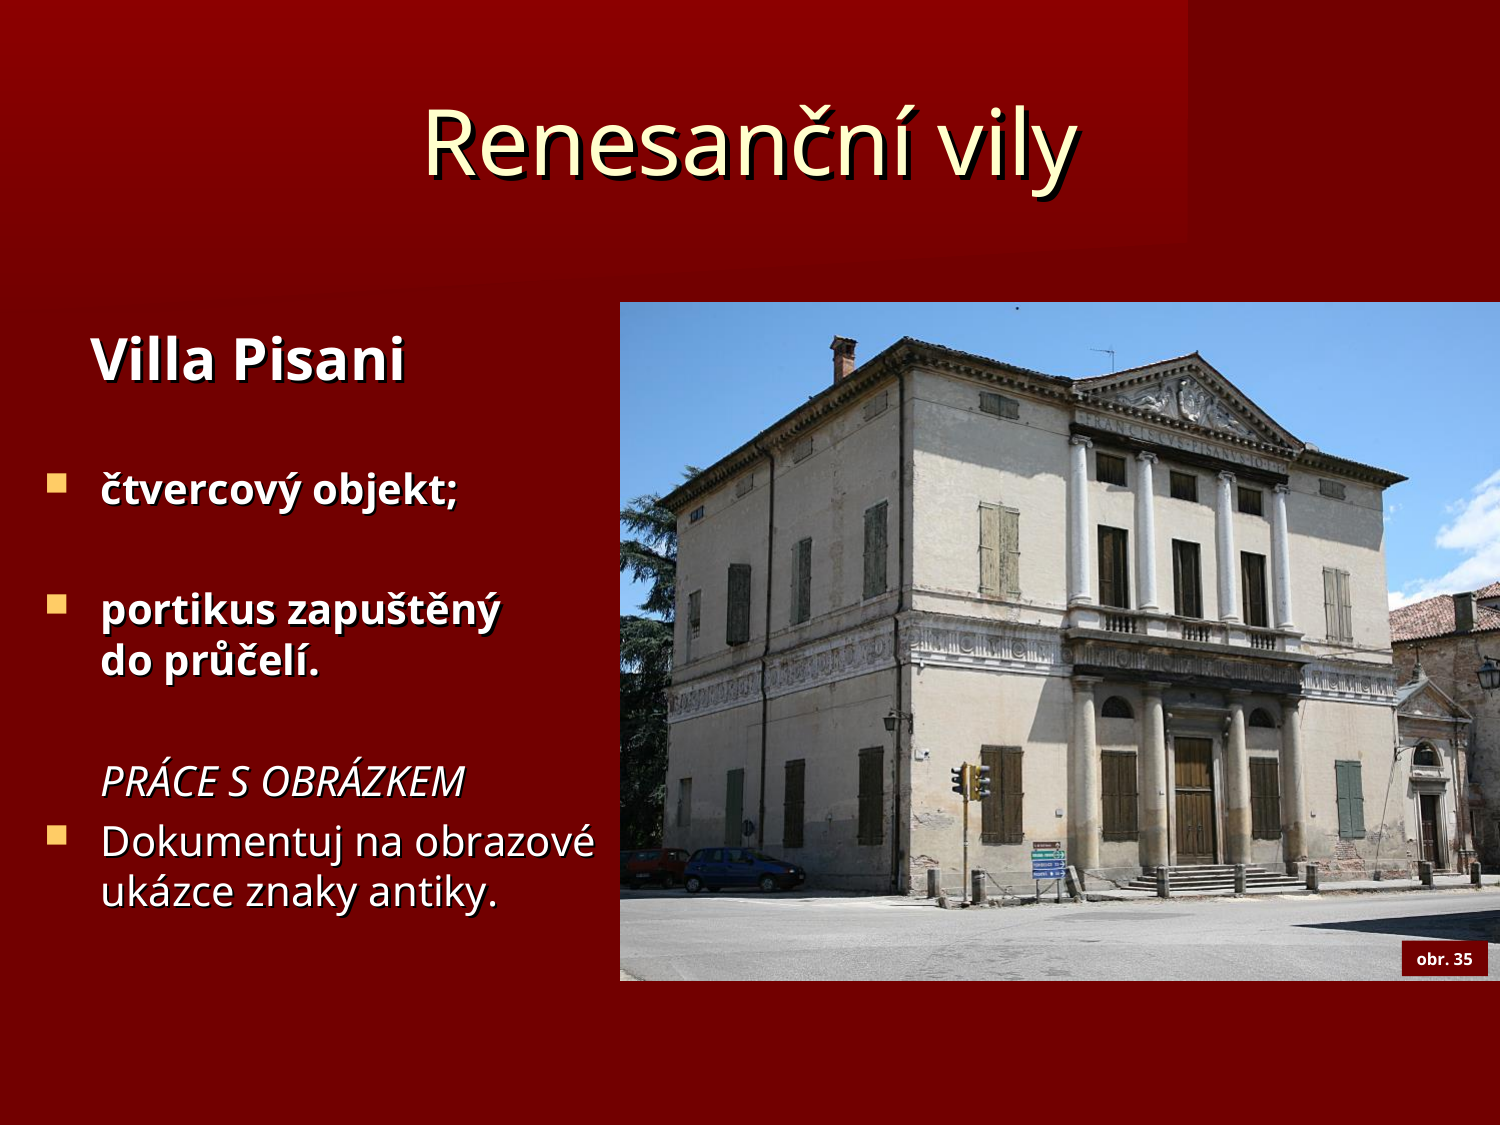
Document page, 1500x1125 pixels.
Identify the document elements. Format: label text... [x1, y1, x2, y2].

text_box obr. 35 [1401, 940, 1488, 977]
title Renesanční vily [75, 45, 1426, 233]
list Villa Pisani čtvercový objekt; portikus zapuštěný do průčelí. PRÁCE S OBRÁZKEM Dokumentuj na obrazové ukázce znaky antiky. [29, 314, 621, 1012]
text_box [620, 302, 1500, 981]
